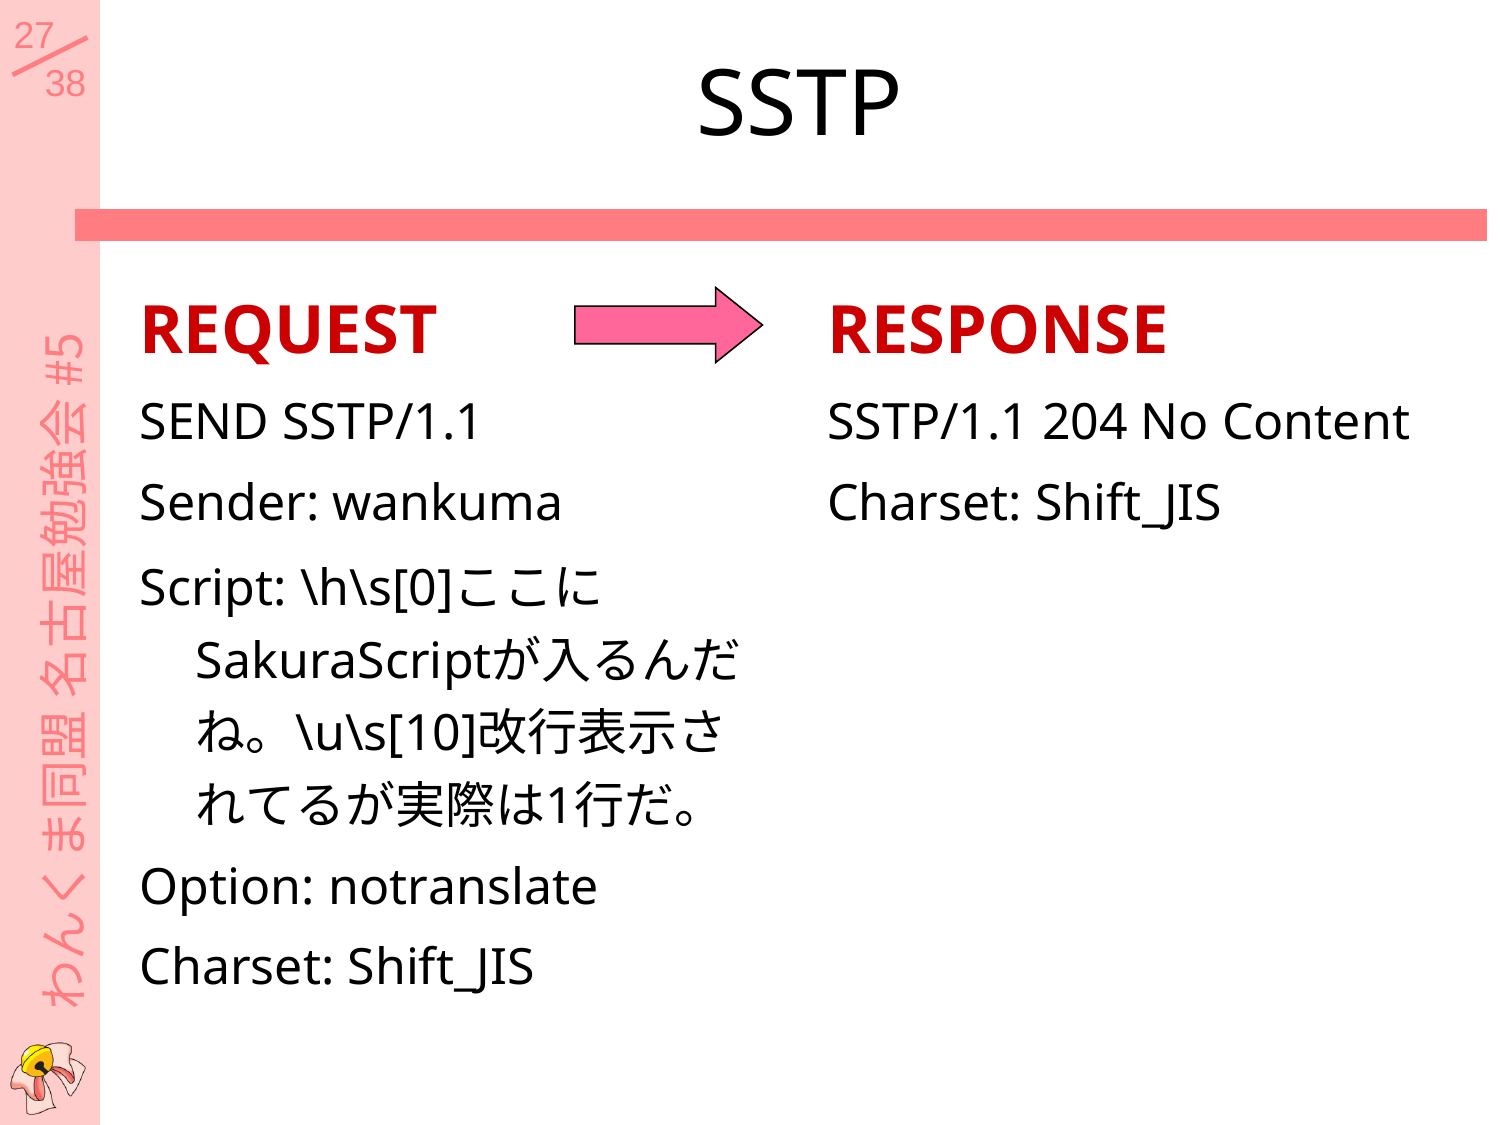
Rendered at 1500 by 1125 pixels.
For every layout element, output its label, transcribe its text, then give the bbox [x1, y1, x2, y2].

list RESPONSE SSTP/1.1 204 No Content Charset: Shift_JIS [812, 275, 1476, 1101]
list REQUEST SEND SSTP/1.1 Sender: wankuma Script: \h\s[0]ここにSakuraScriptが入るんだね。\u\s[10]改行表示されてるが実際は1行だ。 Option: notranslate Charset: Shift_JIS [125, 275, 768, 1116]
text_box [574, 287, 763, 363]
title SSTP [125, 0, 1476, 226]
picture [10, 1042, 86, 1115]
